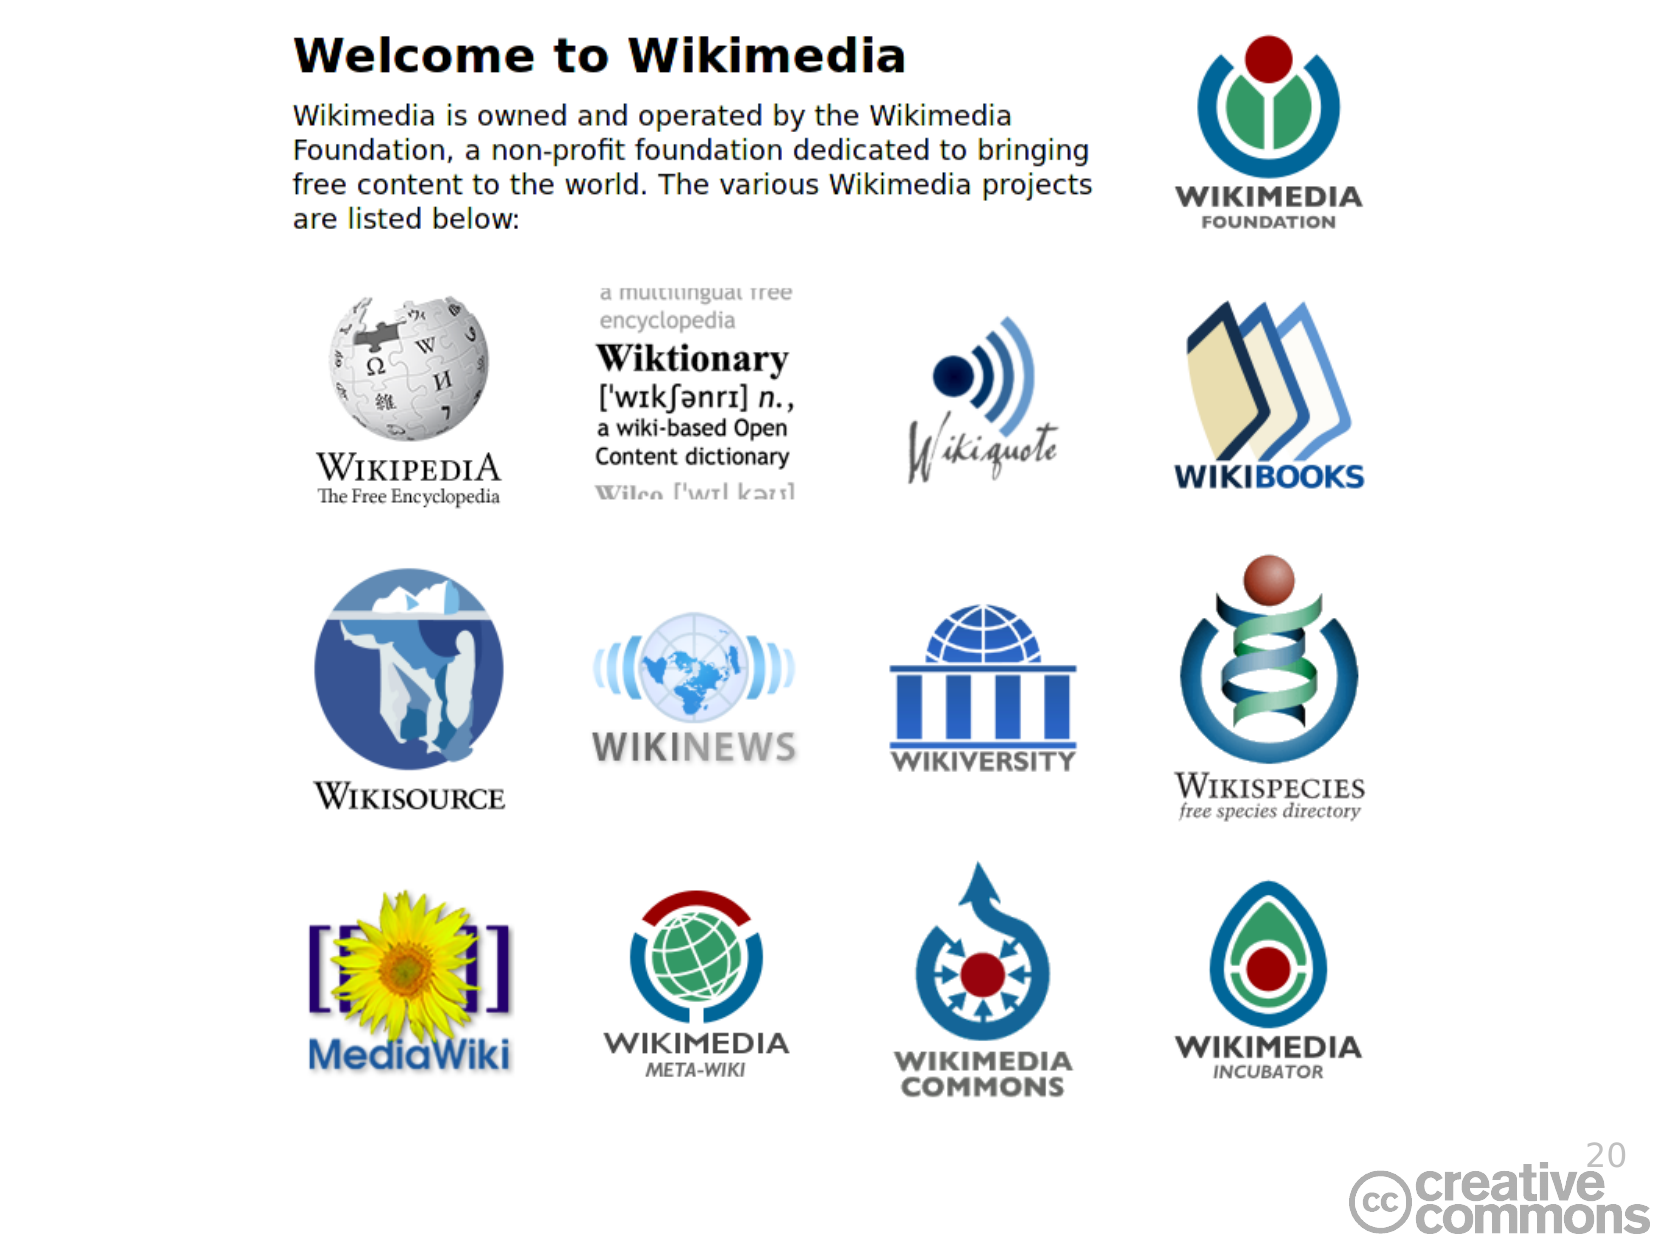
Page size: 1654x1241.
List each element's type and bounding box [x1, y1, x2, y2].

picture [60, 0, 1593, 1113]
picture [1349, 1162, 1650, 1234]
